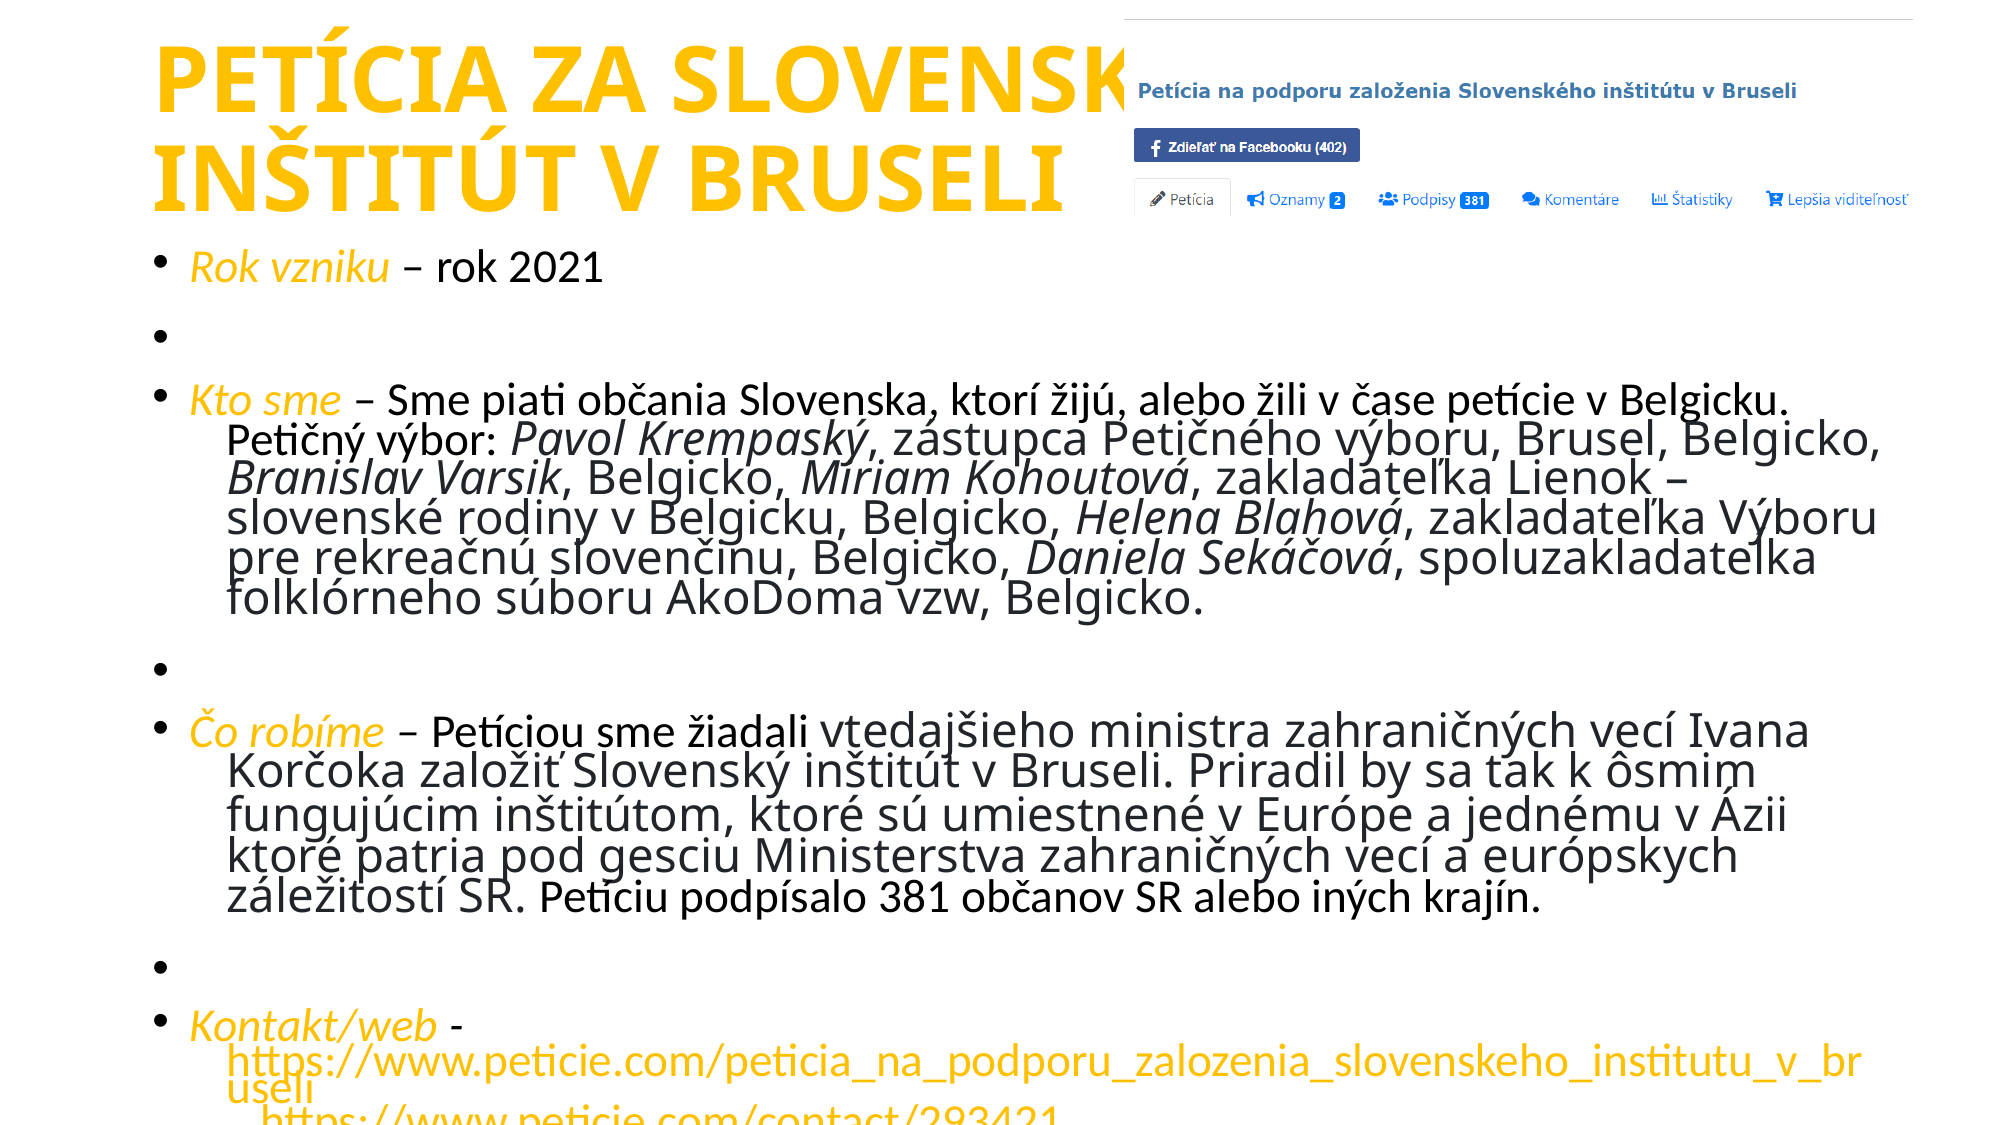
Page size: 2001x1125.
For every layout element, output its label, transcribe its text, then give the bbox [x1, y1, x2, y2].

title PETÍCIA ZA SLOVENSKÝ INŠTITÚT V BRUSELI [137, 23, 1863, 242]
picture [1124, 18, 1913, 216]
list Rok vzniku – rok 2021 Kto sme – Sme piati občania Slovenska, ktorí žijú, alebo žili v čase petície v Belgicku. Petičný výbor: Pavol Krempaský, zástupca Petičného výboru, Brusel, Belgicko, Branislav Varsik, Belgicko, Miriam Kohoutová, zakladateľka Lienok – slovenské rodiny v Belgicku, Belgicko, Helena Blahová, zakladateľka Výboru pre rekreačnú slovenčinu, Belgicko, Daniela Sekáčová, spoluzakladateĺka folklórneho súboru AkoDoma vzw, Belgicko. Čo robíme – Petíciou sme žiadali vtedajšieho ministra zahraničných vecí Ivana Korčoka založiť Slovenský inštitút v Bruseli. Priradil by sa tak k ôsmim fungujúcim inštitútom, ktoré sú umiestnené v Európe a jednému v Ázii ktoré patria pod gesciu Ministerstva zahraničných vecí a európskych záležitostí SR. Petíciu podpísalo 381 občanov SR alebo iných krajín. Kontakt/web - https://www.peticie.com/peticia_na_podporu_zalozenia_slovenskeho_institutu_v_bruseli , https://www.peticie.com/contact/293421 [137, 247, 1900, 1125]
